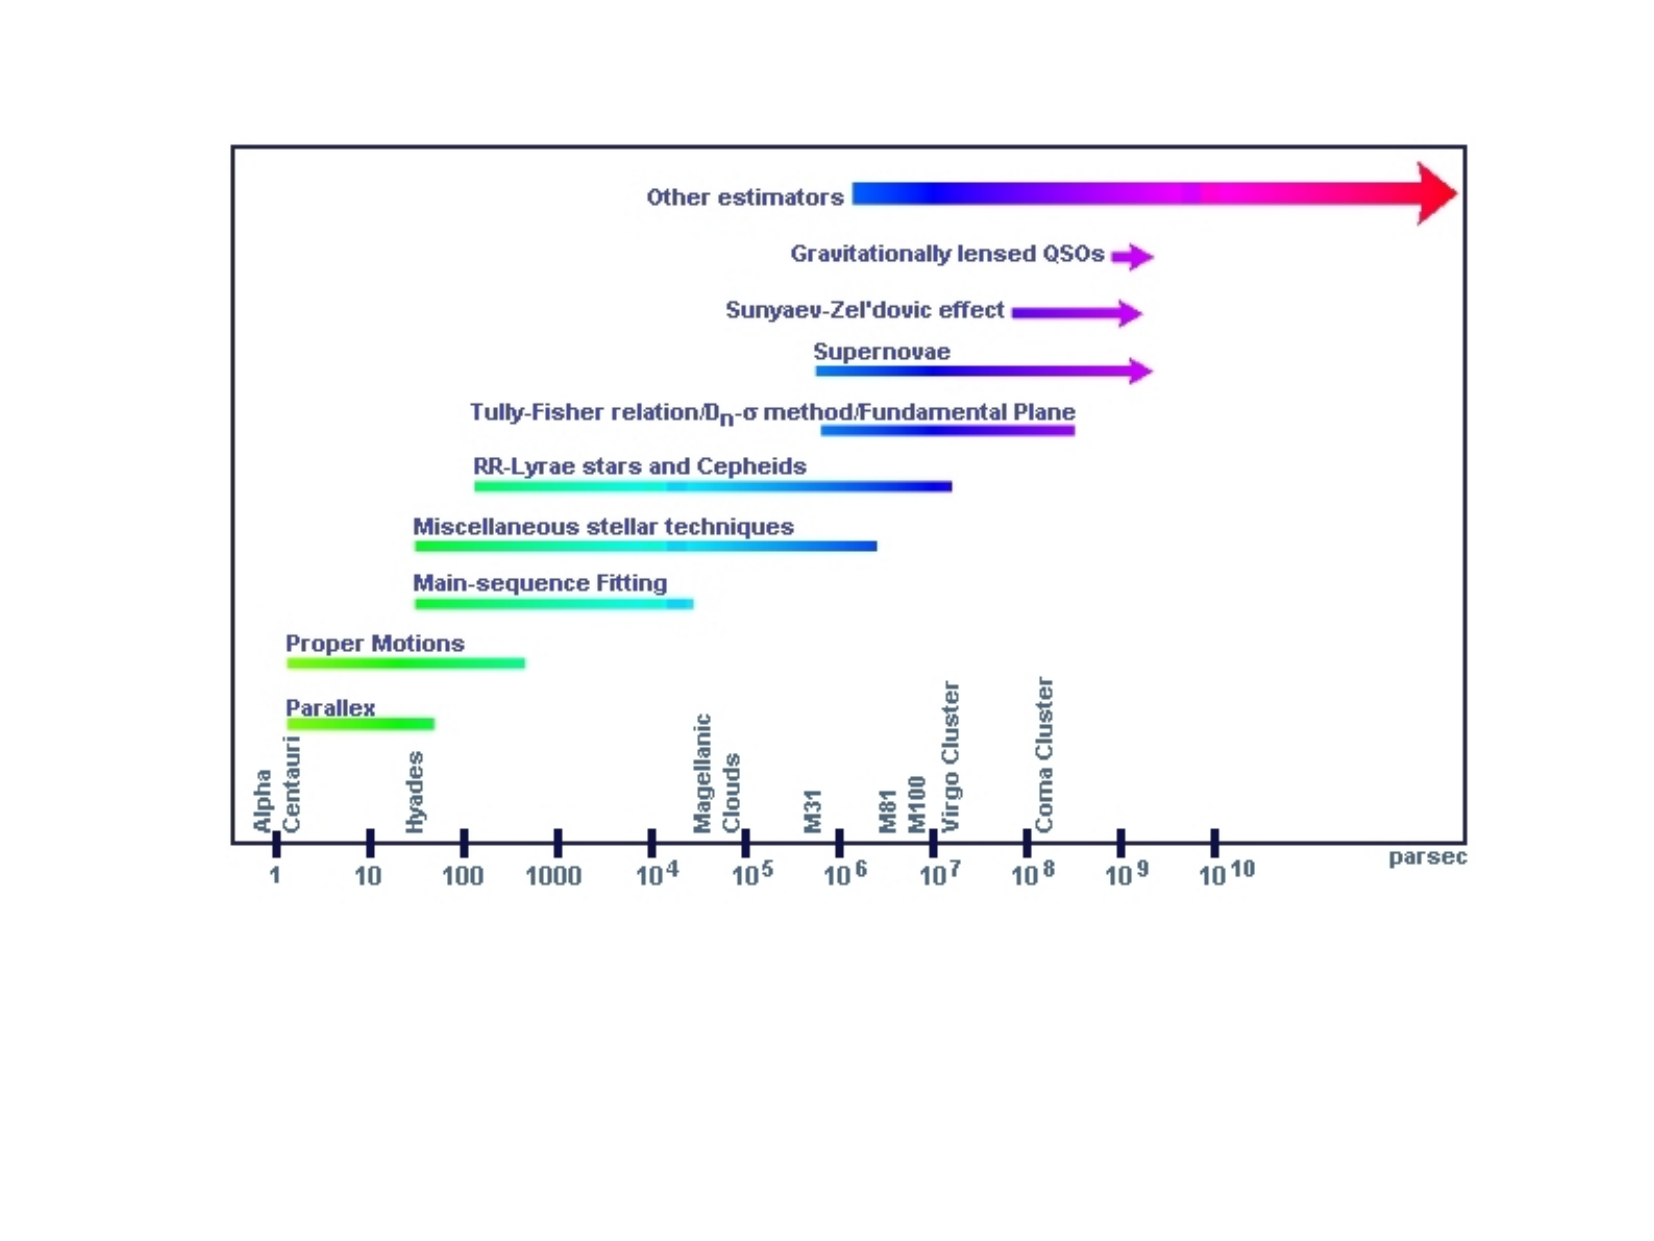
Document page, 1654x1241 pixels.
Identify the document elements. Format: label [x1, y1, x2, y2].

picture [225, 137, 1476, 971]
